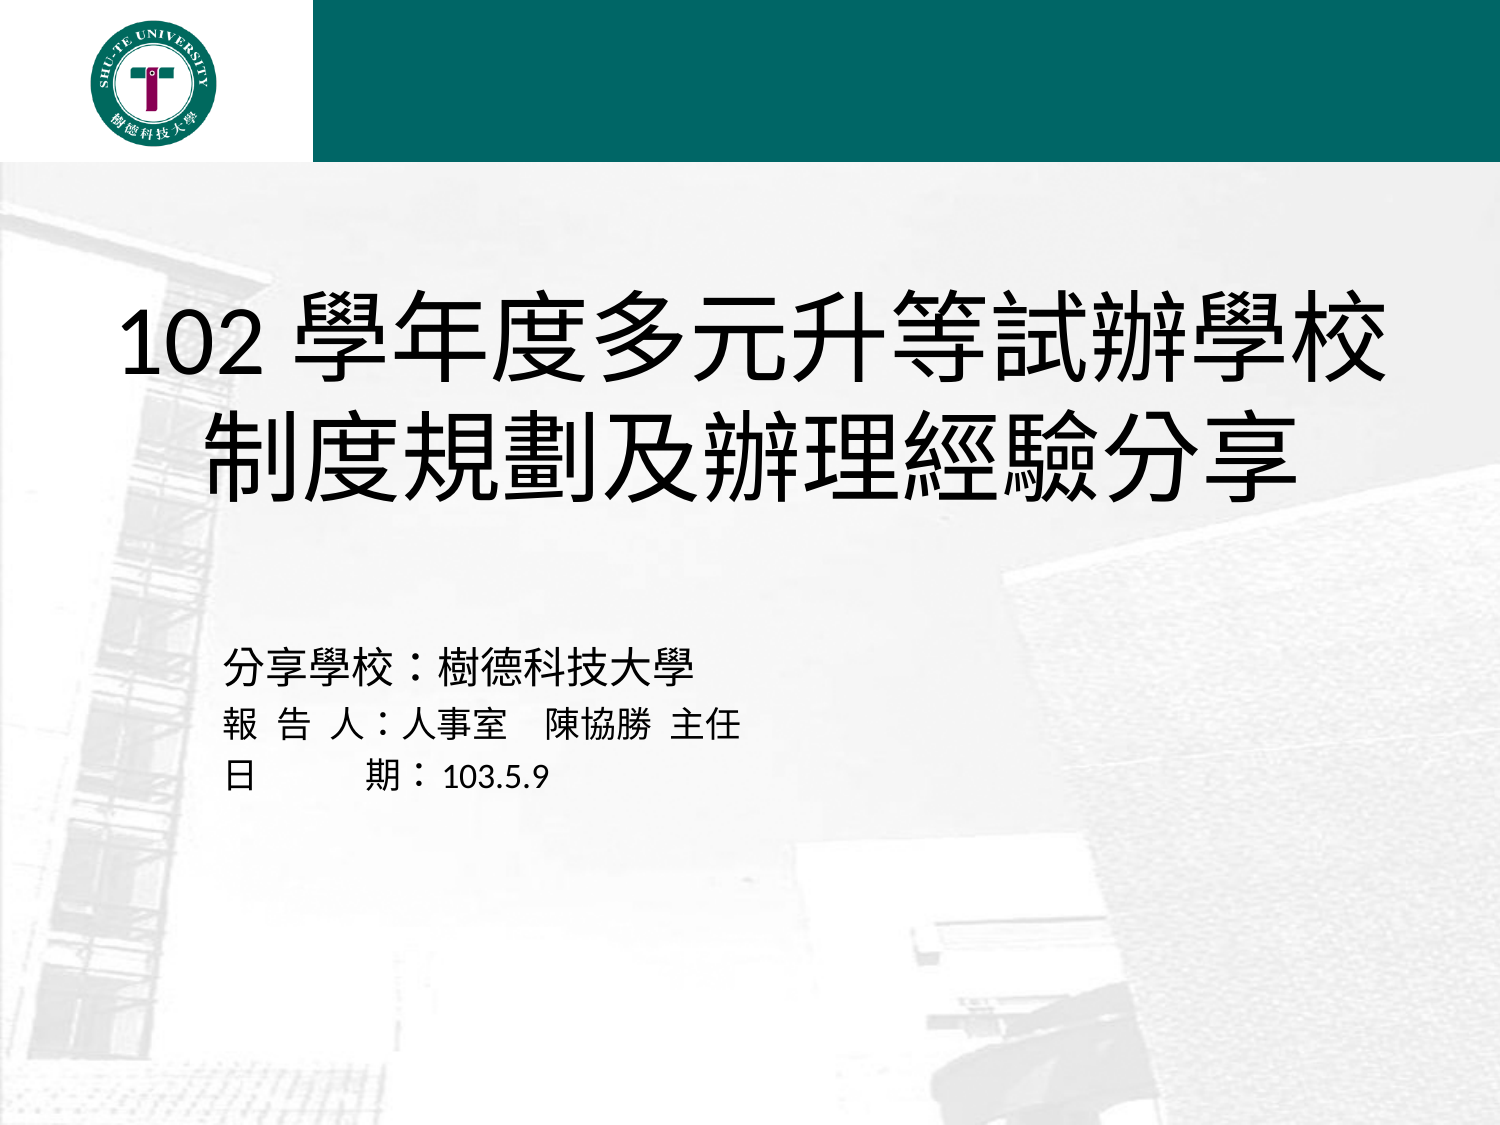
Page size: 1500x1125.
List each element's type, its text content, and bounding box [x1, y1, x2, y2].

title 102學年度多元升等試辦學校制度規劃及辦理經驗分享 [76, 267, 1427, 455]
list 分享學校：樹德科技大學 報 告 人：人事室 陳協勝 主任 日 期：103.5.9 [183, 633, 1341, 805]
